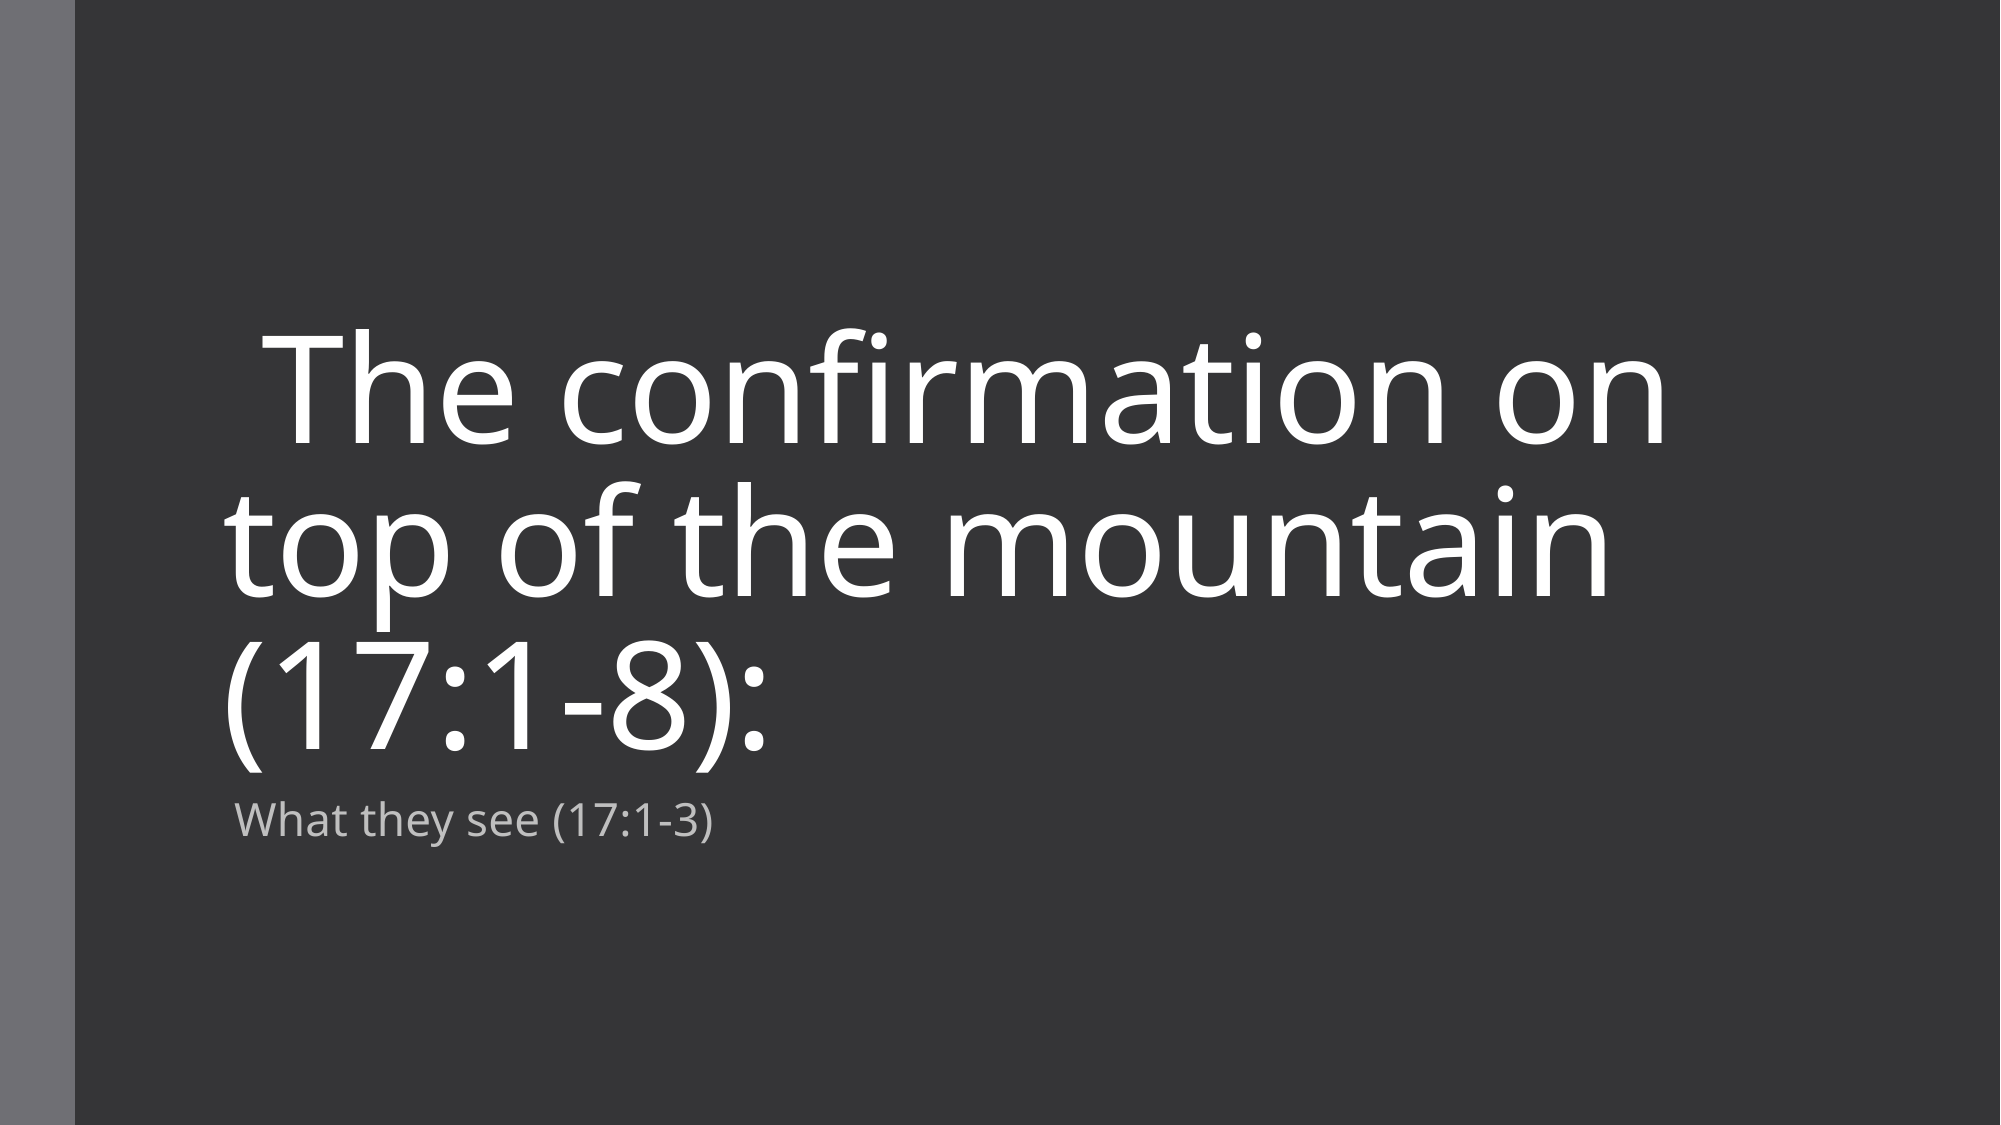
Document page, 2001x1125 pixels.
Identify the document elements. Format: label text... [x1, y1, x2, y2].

title The confirmation on top of the mountain (17:1-8): [206, 124, 1752, 787]
subtitle What they see (17:1-3) [206, 787, 1752, 1066]
